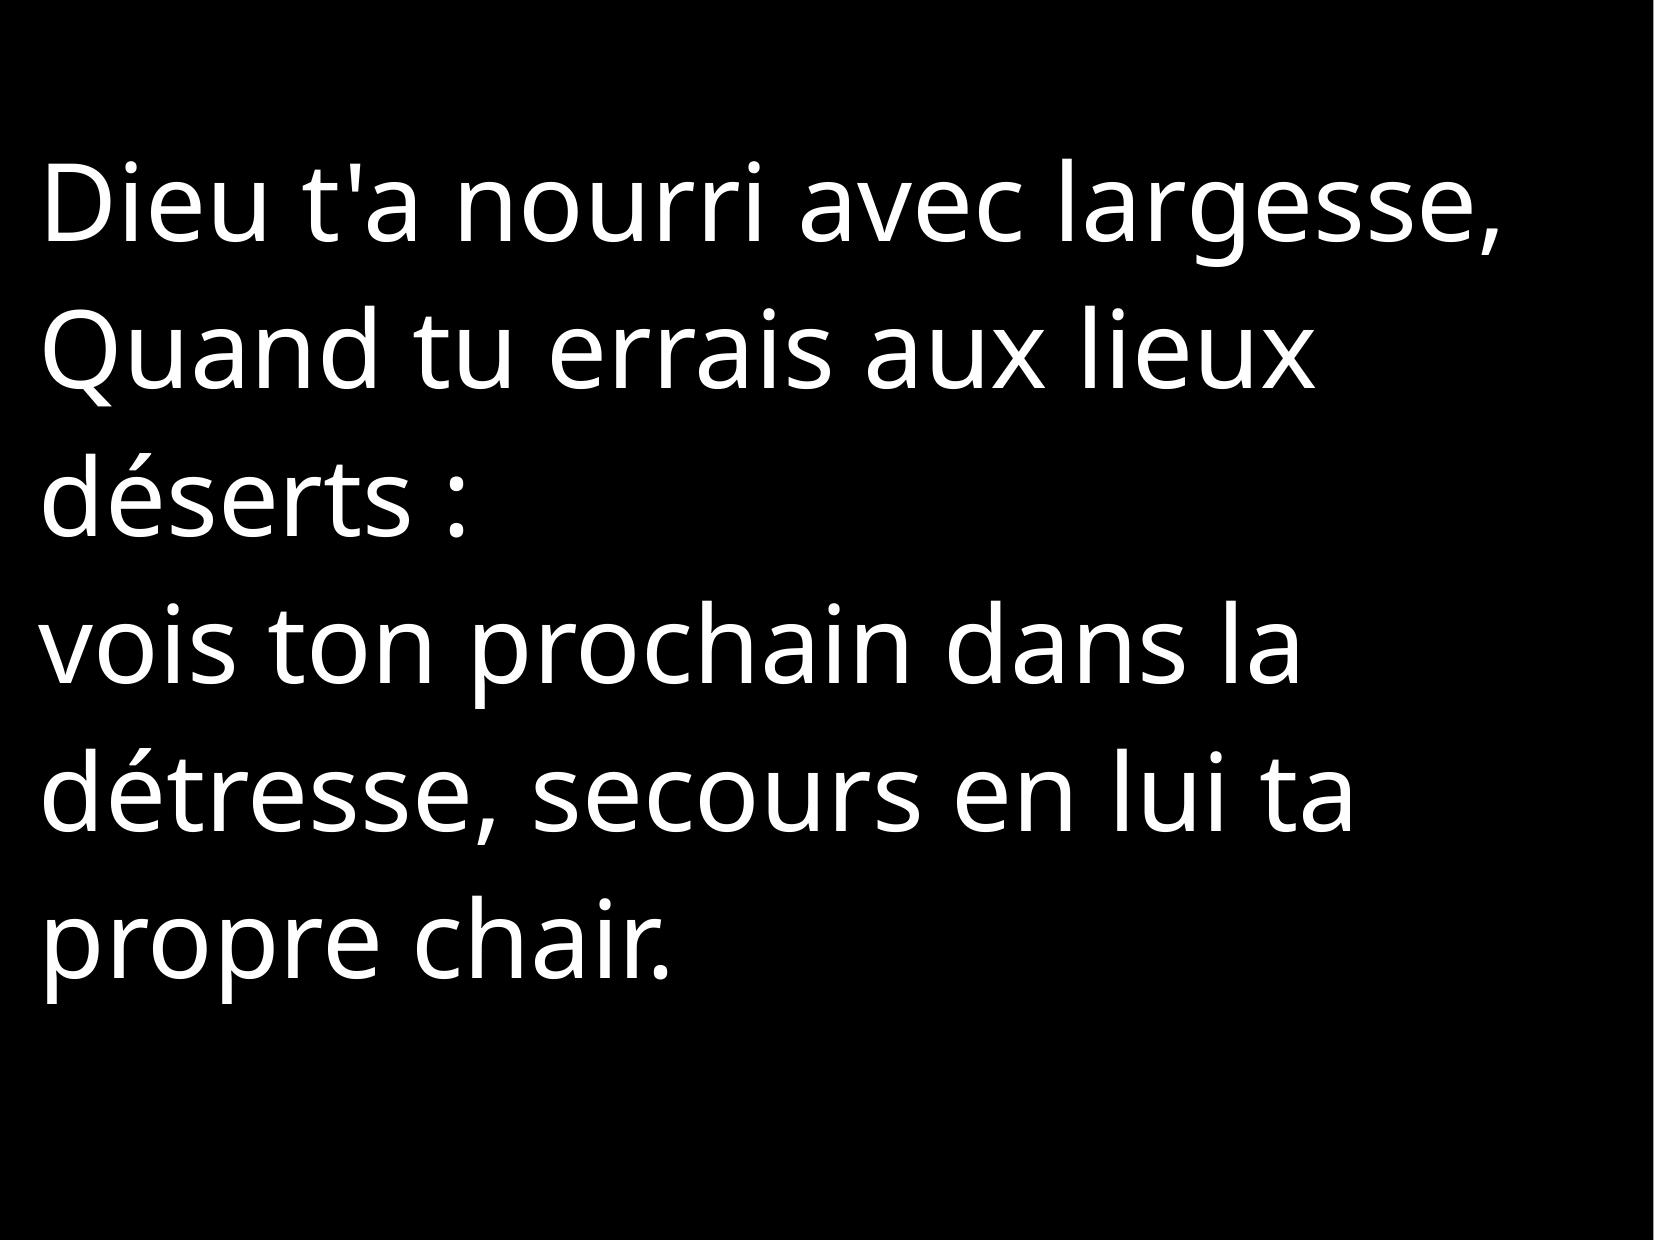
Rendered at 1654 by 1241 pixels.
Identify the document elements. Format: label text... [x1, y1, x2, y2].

subtitle Dieu t'a nourri avec largesse, Quand tu errais aux lieux déserts : vois ton prochain dans la détresse, secours en lui ta propre chair. [39, 0, 1641, 1241]
